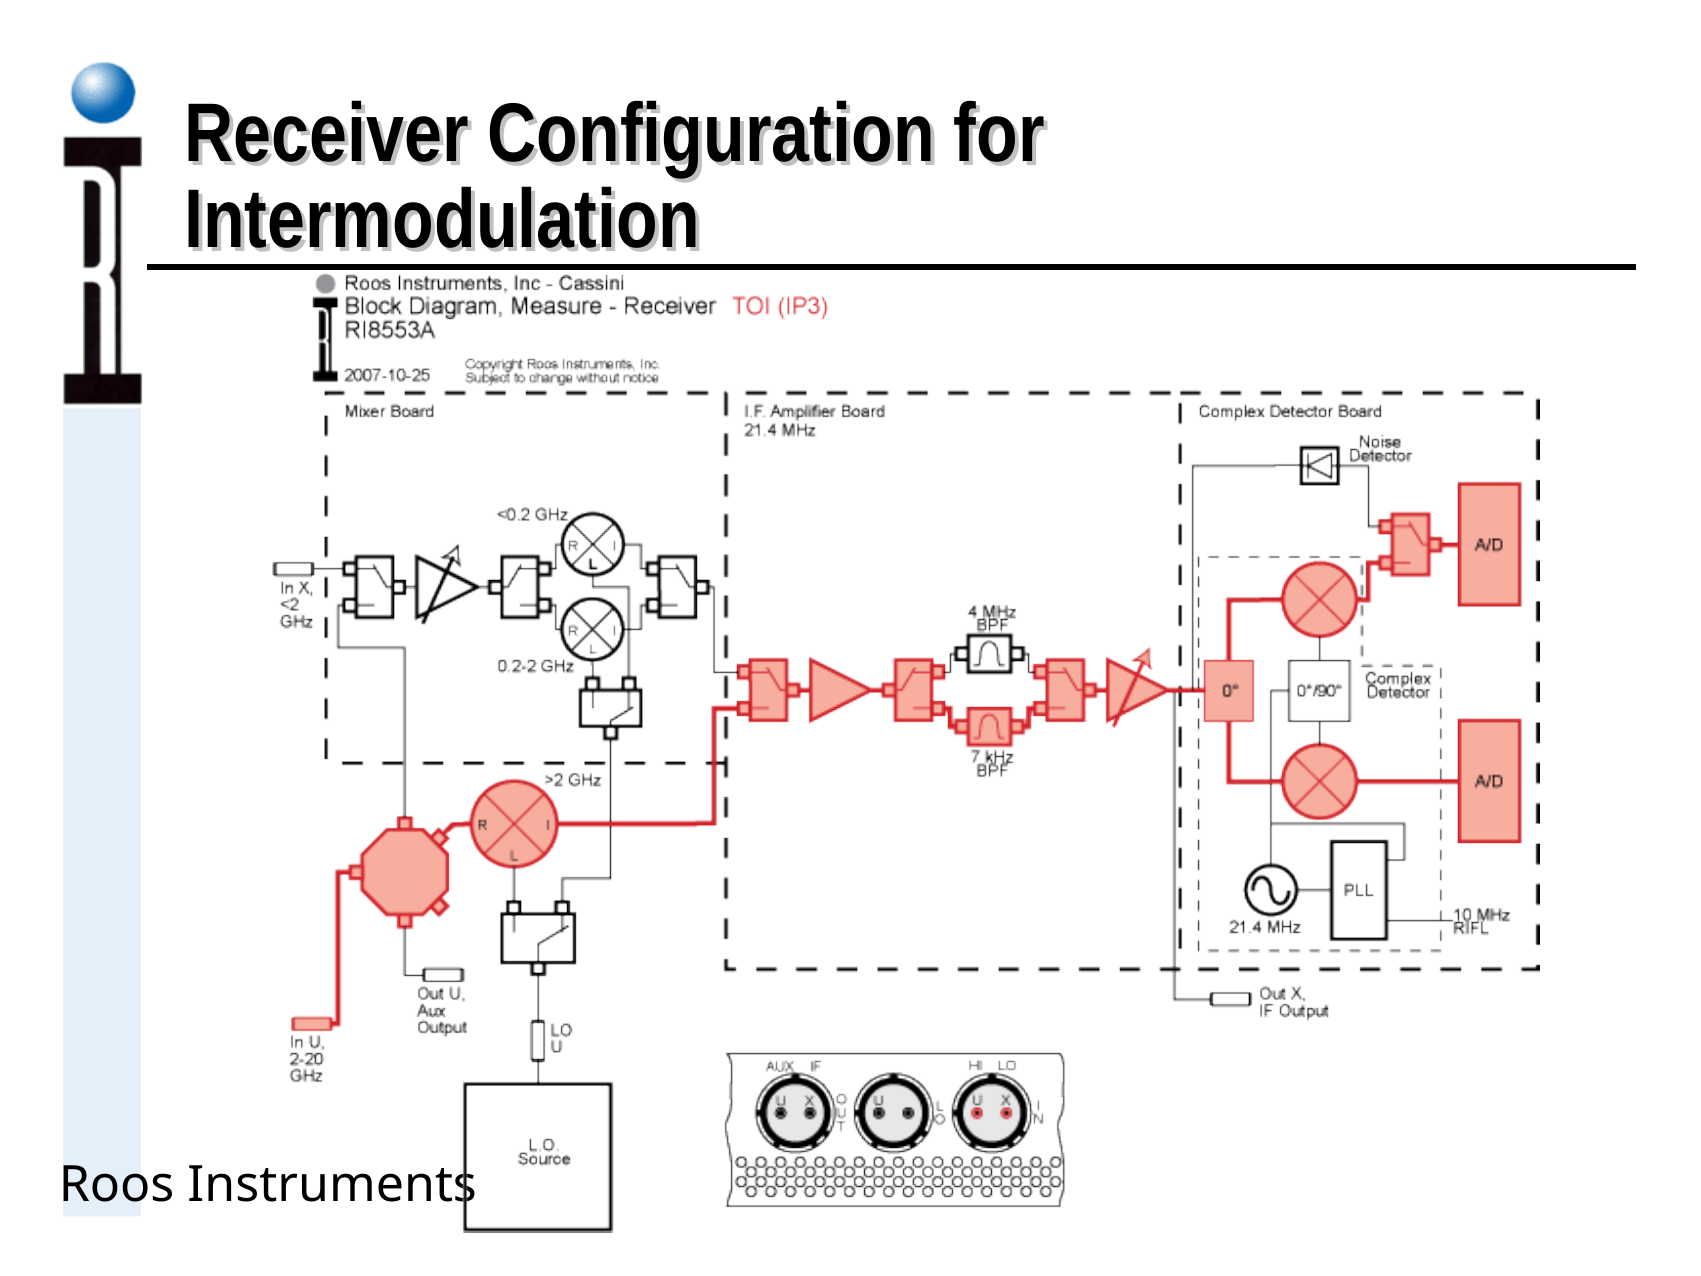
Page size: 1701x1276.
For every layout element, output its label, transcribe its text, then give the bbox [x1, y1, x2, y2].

picture [272, 273, 1540, 1233]
text_box Receiver Configuration for Intermodulation [184, 92, 1539, 280]
picture [59, 58, 147, 411]
